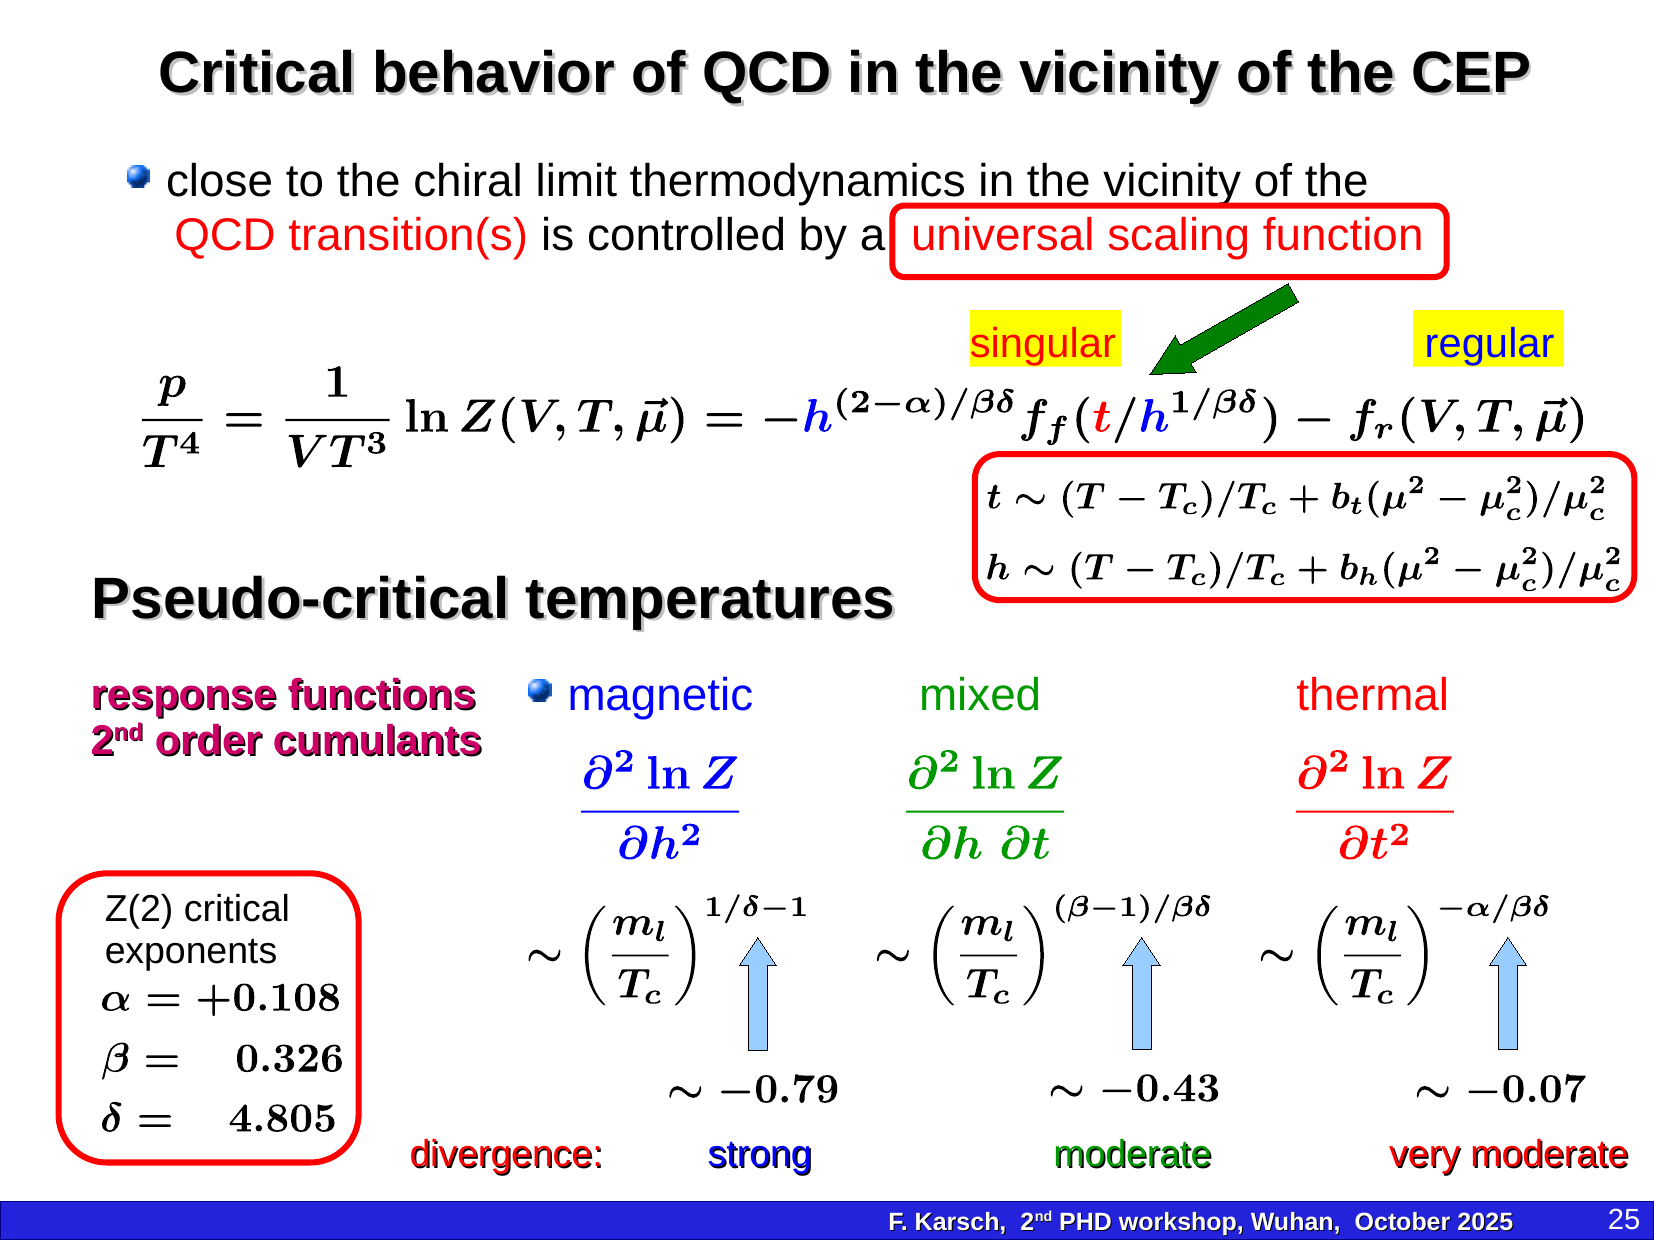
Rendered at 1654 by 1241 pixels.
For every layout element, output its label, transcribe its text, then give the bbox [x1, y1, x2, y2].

text_box [1416, 1074, 1586, 1103]
text_box Critical behavior of QCD in the vicinity of the CEP [143, 32, 1546, 113]
text_box Pseudo-critical temperatures [77, 557, 928, 638]
text_box [1258, 894, 1551, 1050]
text_box [525, 894, 809, 1051]
text_box response functions 2nd order cumulants [75, 663, 497, 773]
text_box [874, 894, 1213, 1050]
text_box [906, 750, 1065, 860]
text_box singular [954, 312, 1132, 366]
text_box close to the chiral limit thermodynamics in the vicinity of the QCD transition(s) is controlled by a universal scaling function [112, 136, 1440, 285]
text_box [892, 205, 1447, 278]
text_box divergence: strong moderate very moderate [394, 1125, 1651, 1182]
text_box [666, 1074, 840, 1108]
text_box [58, 873, 359, 1163]
text_box [141, 283, 1635, 601]
text_box [581, 750, 740, 860]
text_box magnetic mixed thermal [514, 650, 1528, 799]
text_box [1295, 750, 1454, 860]
text_box [1050, 1074, 1219, 1102]
text_box regular [1409, 312, 1570, 366]
